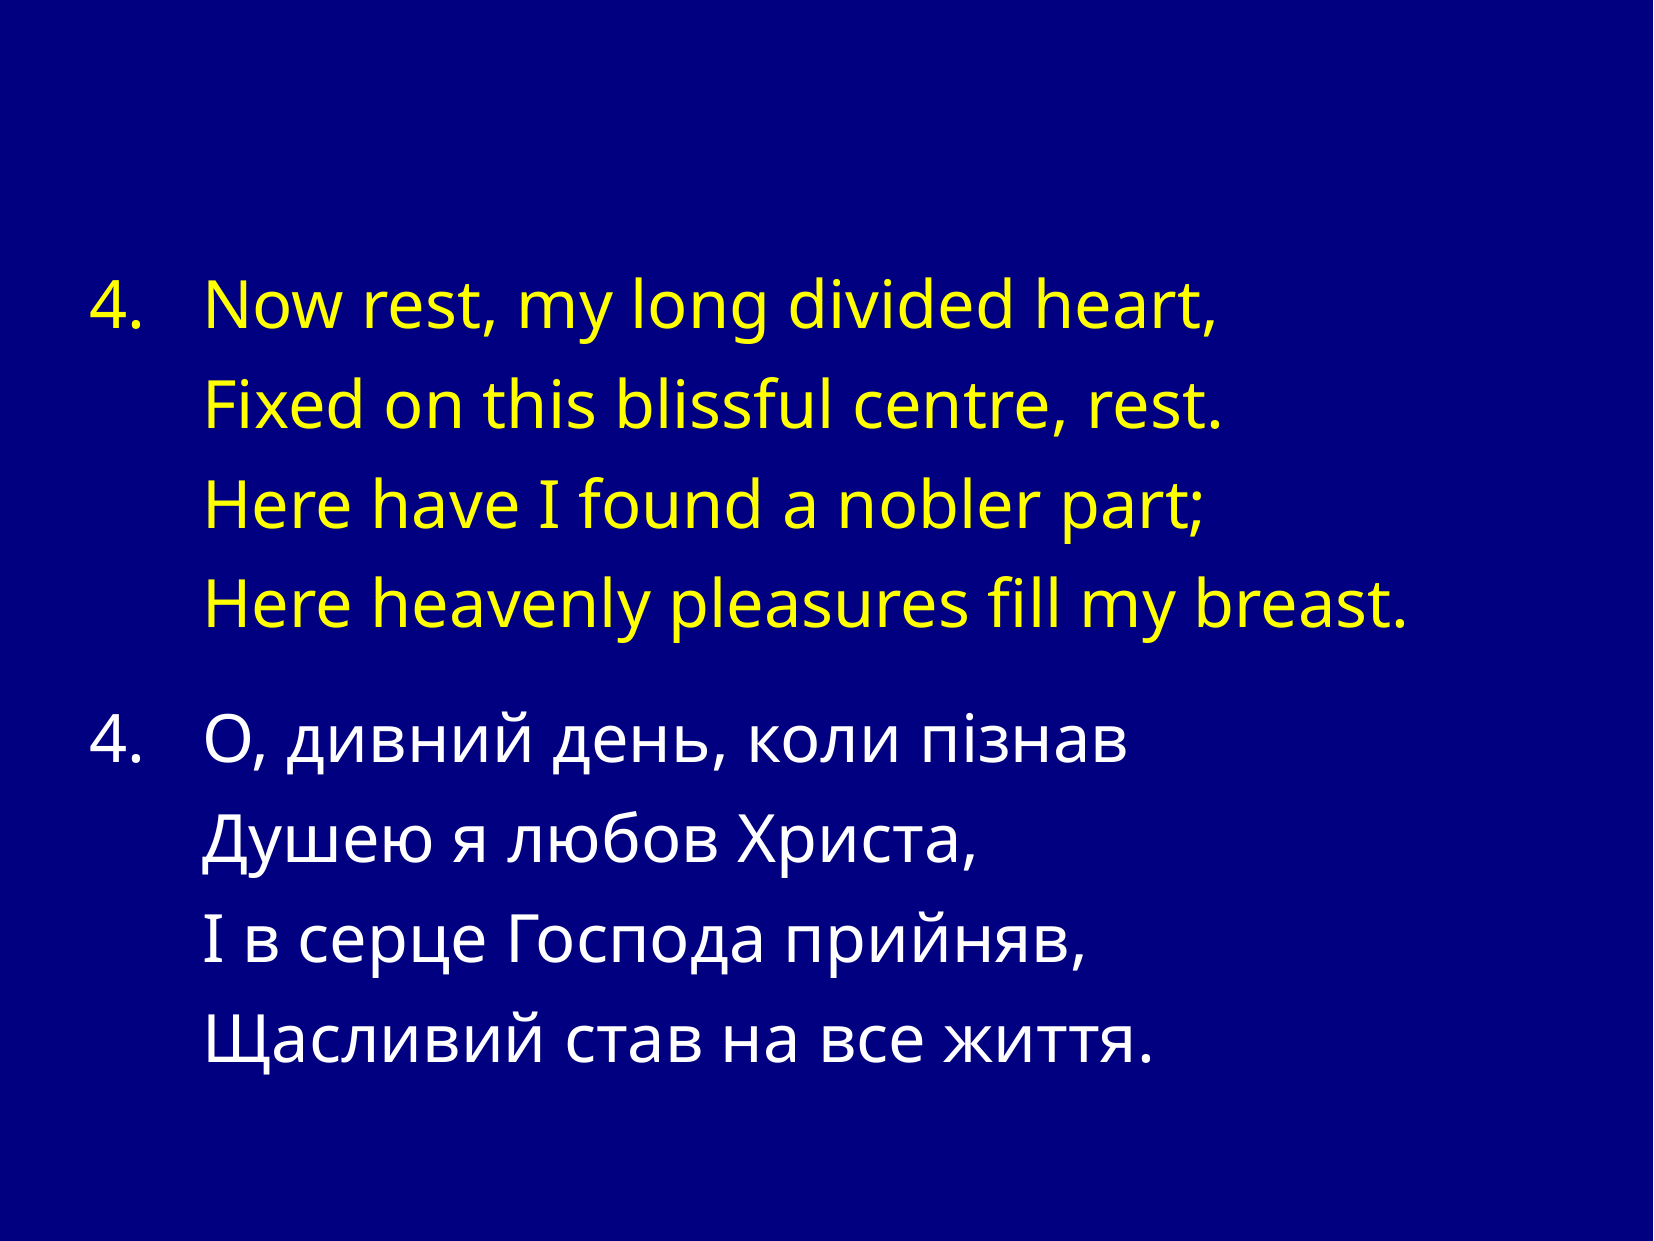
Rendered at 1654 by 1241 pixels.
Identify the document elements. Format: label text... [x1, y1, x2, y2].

text_box 4. О, дивний день, коли пізнав Душею я любов Христа, І в серце Господа прийняв, Щасливий став на все життя. [75, 675, 1576, 1163]
text_box 4. Now rest, my long divided heart, Fixed on this blissful centre, rest. Here have I found a nobler part; Here heavenly pleasures fill my breast. [75, 150, 1576, 638]
